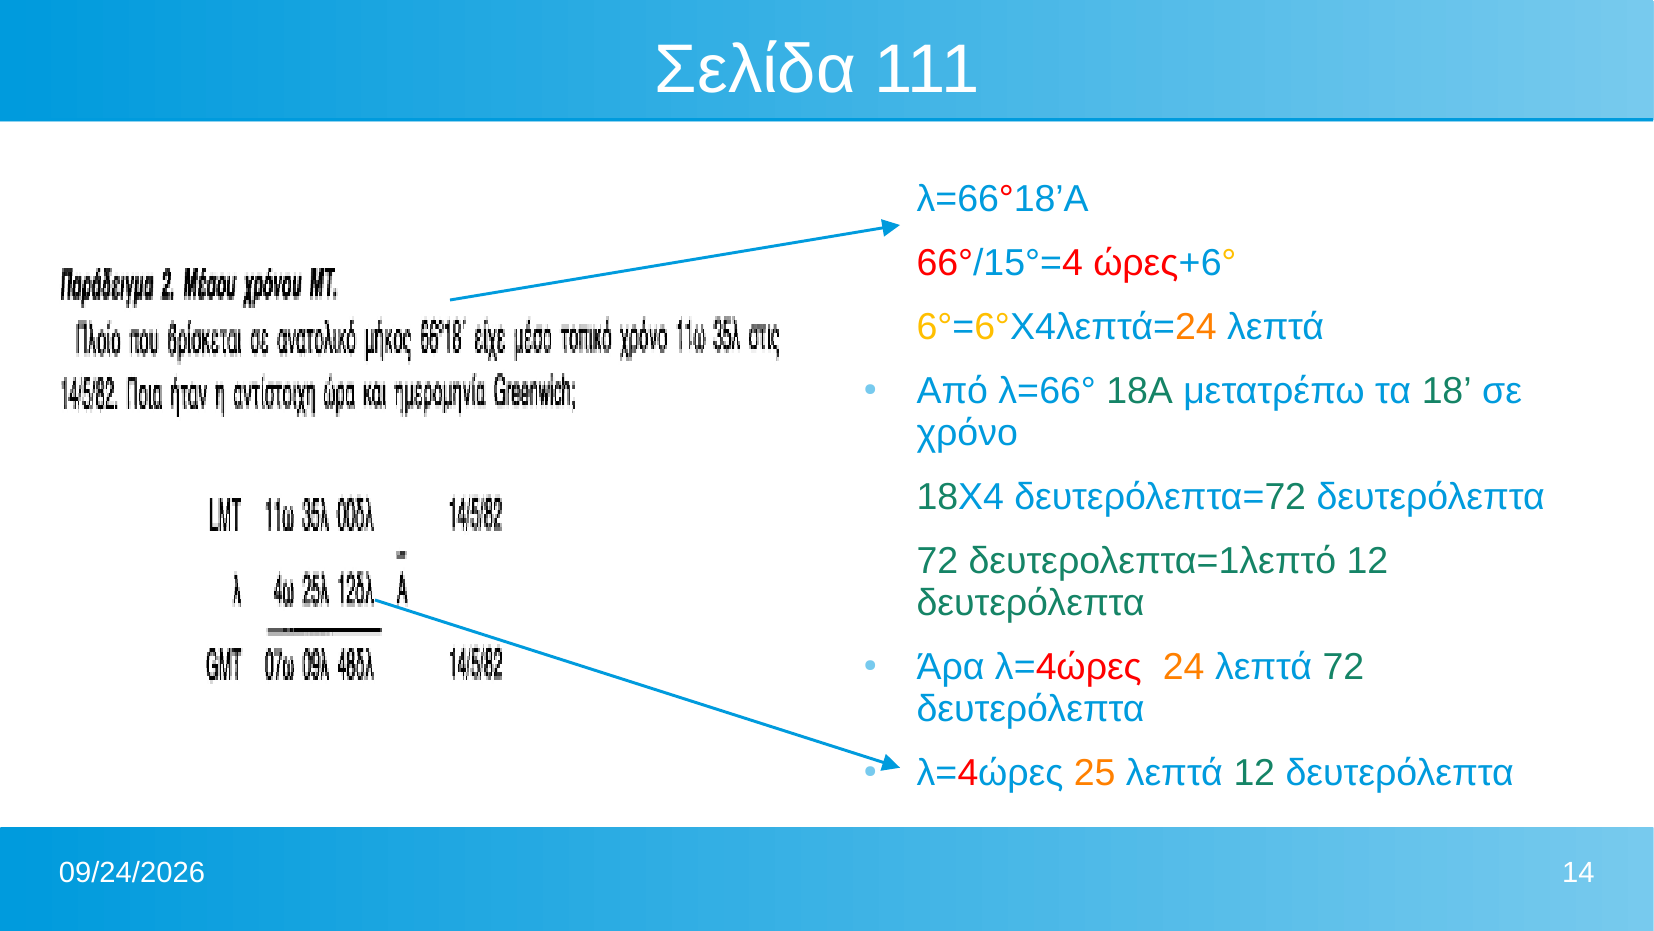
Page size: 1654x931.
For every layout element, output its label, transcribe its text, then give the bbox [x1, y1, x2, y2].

picture [58, 228, 809, 717]
list λ=66°18’Α 66°/15°=4 ώρες+6° 6°=6°Χ4λεπτά=24 λεπτά Από λ=66° 18Α μετατρέπω τα 18’ σε χρόνο 18Χ4 δευτερόλεπτα=72 δευτερόλεπτα 72 δευτερολεπτα=1λεπτό 12 δευτερόλεπτα Άρα λ=4ώρες 24 λεπτά 72 δευτερόλεπτα λ=4ώρες 25 λεπτά 12 δευτερόλεπτα [845, 177, 1596, 768]
title Σελίδα 111 [59, 29, 1595, 108]
